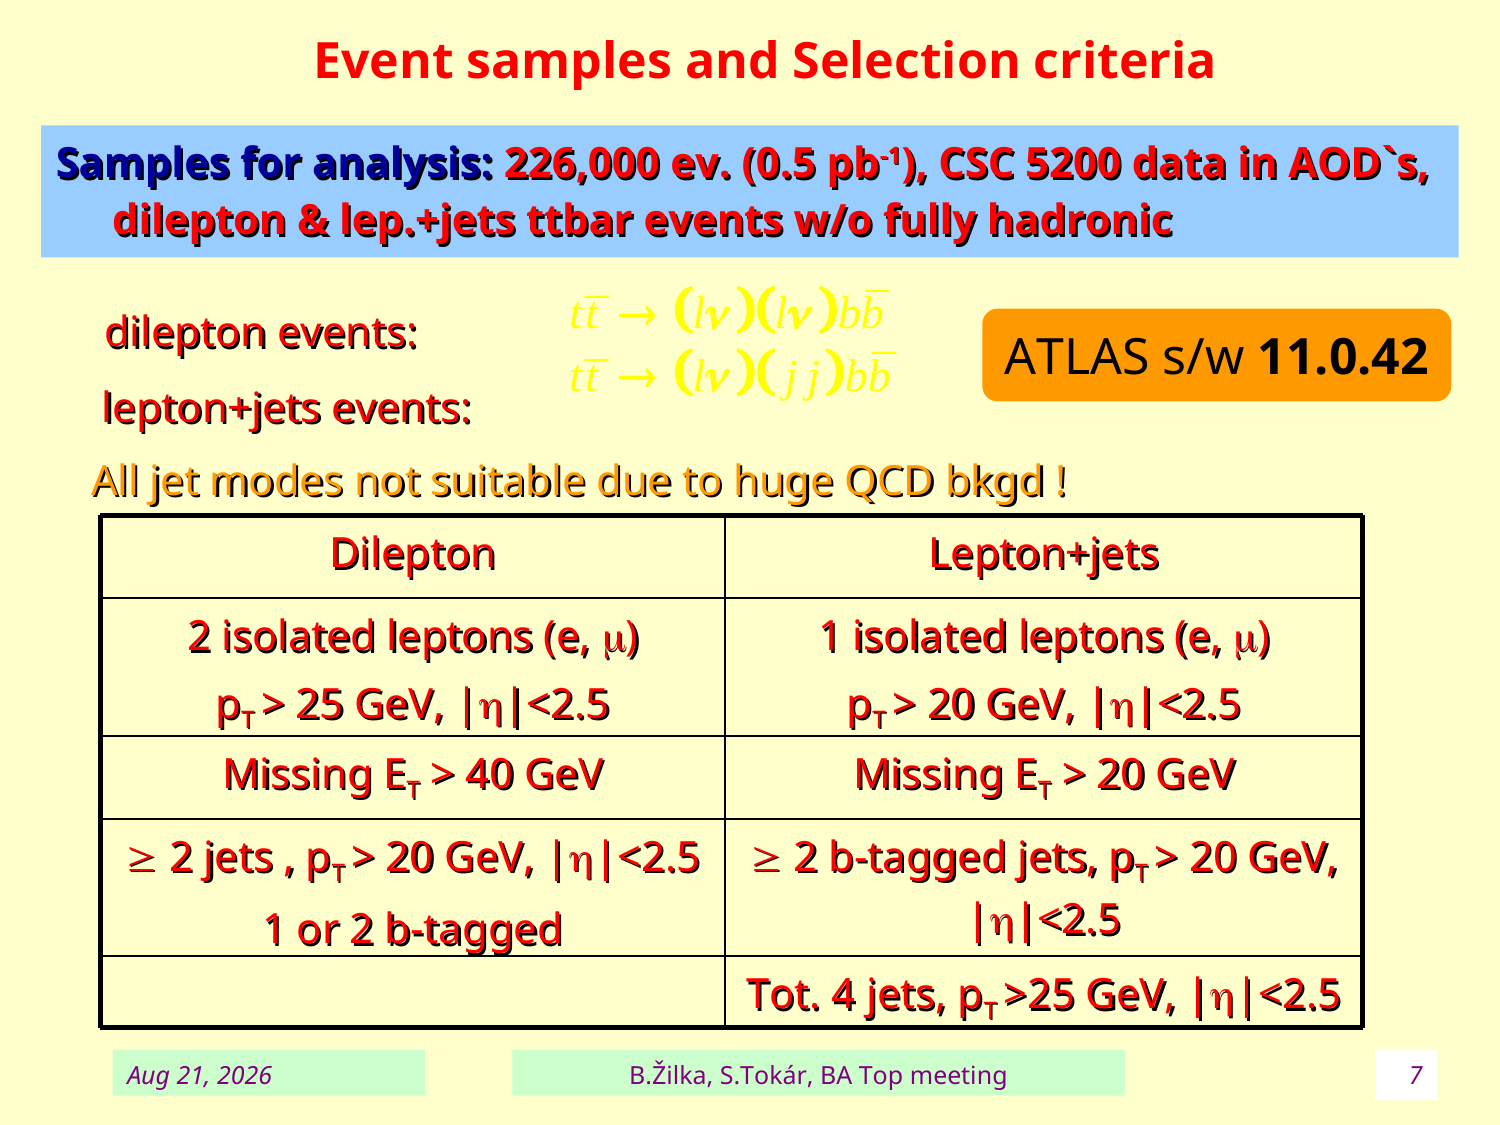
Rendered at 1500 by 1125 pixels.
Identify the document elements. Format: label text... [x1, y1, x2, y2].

text_box 2 isolated leptons (e, ) pT > 25 GeV, ||<2.5 [103, 599, 724, 735]
text_box dilepton events: lepton+jets events: All jet modes not suitable due to huge QCD bkgd ! [76, 278, 1093, 516]
text_box 1 isolated leptons (e, ) pT > 20 GeV, ||<2.5 [726, 599, 1360, 735]
text_box Lepton+jets [726, 518, 1360, 597]
text_box Missing ET > 20 GeV [726, 737, 1360, 818]
list Samples for analysis: 226,000 ev. (0.5 pb-1), CSC 5200 data in AOD`s, dilepton & lep.+jets ttbar events w/o fully hadronic [41, 125, 1459, 258]
text_box Tot. 4 jets, pT >25 GeV, ||<2.5 [726, 957, 1360, 1025]
text_box ATLAS s/w 11.0.42 [982, 308, 1452, 402]
text_box Dilepton [103, 518, 724, 597]
chart [567, 282, 901, 412]
text_box  2 jets , pT > 20 GeV, ||<2.5 1 or 2 b-tagged [103, 820, 724, 955]
text_box Missing ET > 40 GeV [103, 737, 724, 818]
text_box  2 b-tagged jets, pT > 20 GeV, ||<2.5 [726, 820, 1360, 955]
title Event samples and Selection criteria [53, 0, 1479, 147]
